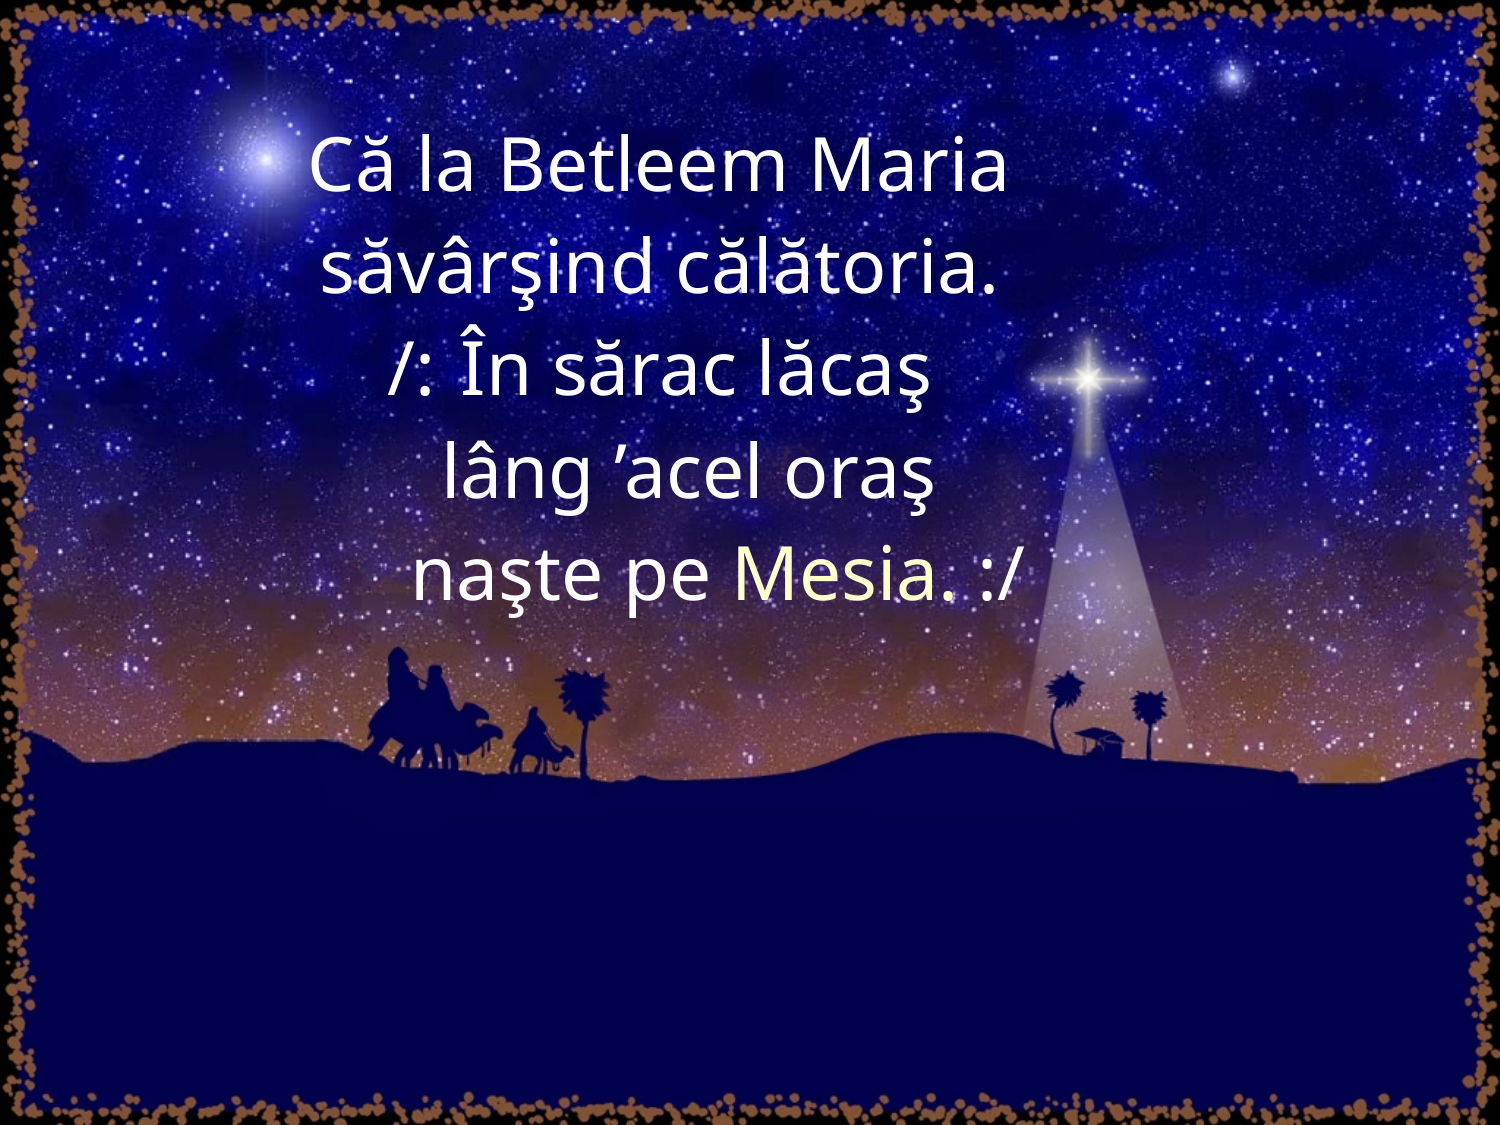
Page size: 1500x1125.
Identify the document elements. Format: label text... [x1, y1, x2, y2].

picture [0, 0, 1500, 1125]
list Că la Betleem Maria săvârşind călătoria. /: În sărac lăcaş lâng ’acel oraş naşte pe Mesia. :/ [146, 103, 1173, 727]
